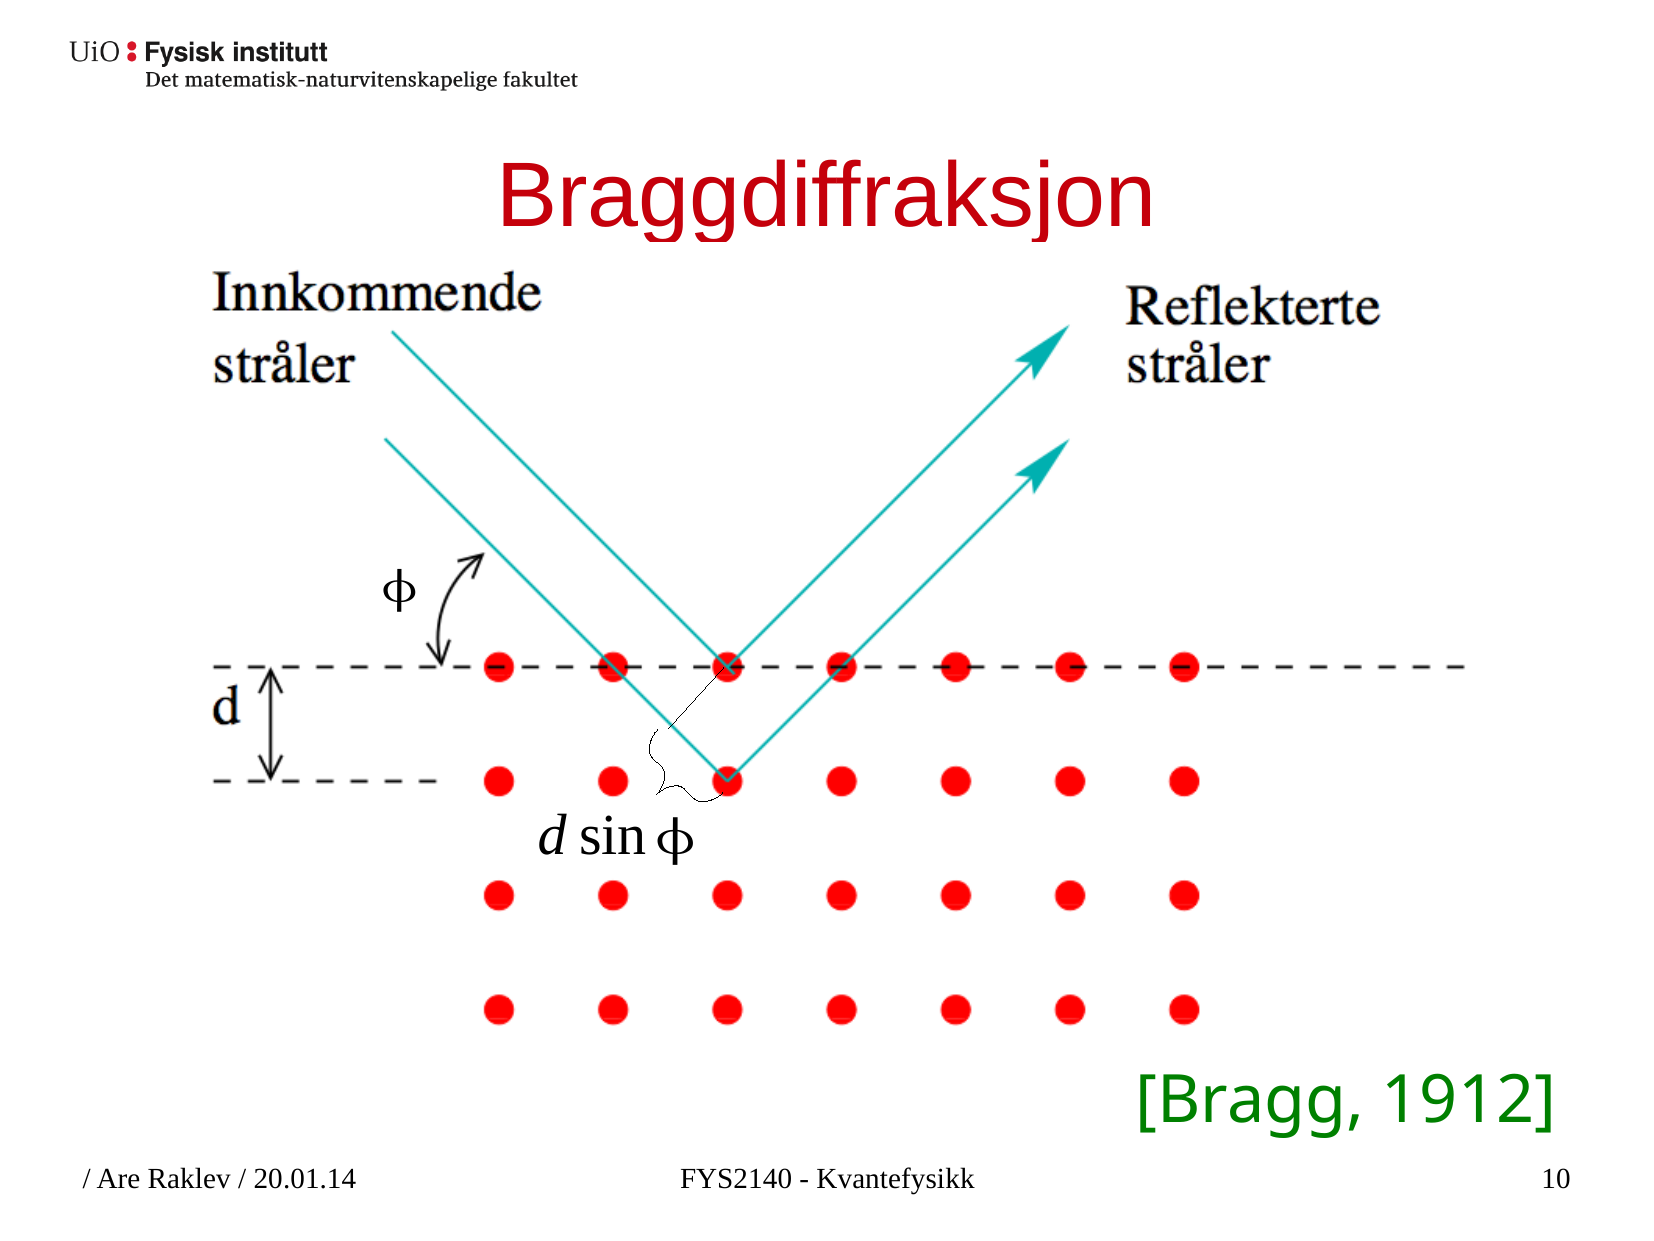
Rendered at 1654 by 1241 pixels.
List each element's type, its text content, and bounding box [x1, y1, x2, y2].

chart [529, 800, 703, 873]
title Braggdiffraksjon [82, 90, 1571, 298]
picture [68, 37, 581, 93]
picture [186, 242, 1501, 1101]
text_box [Bragg, 1912] [1097, 1043, 1551, 1133]
text_box [357, 551, 430, 625]
chart [374, 554, 424, 619]
